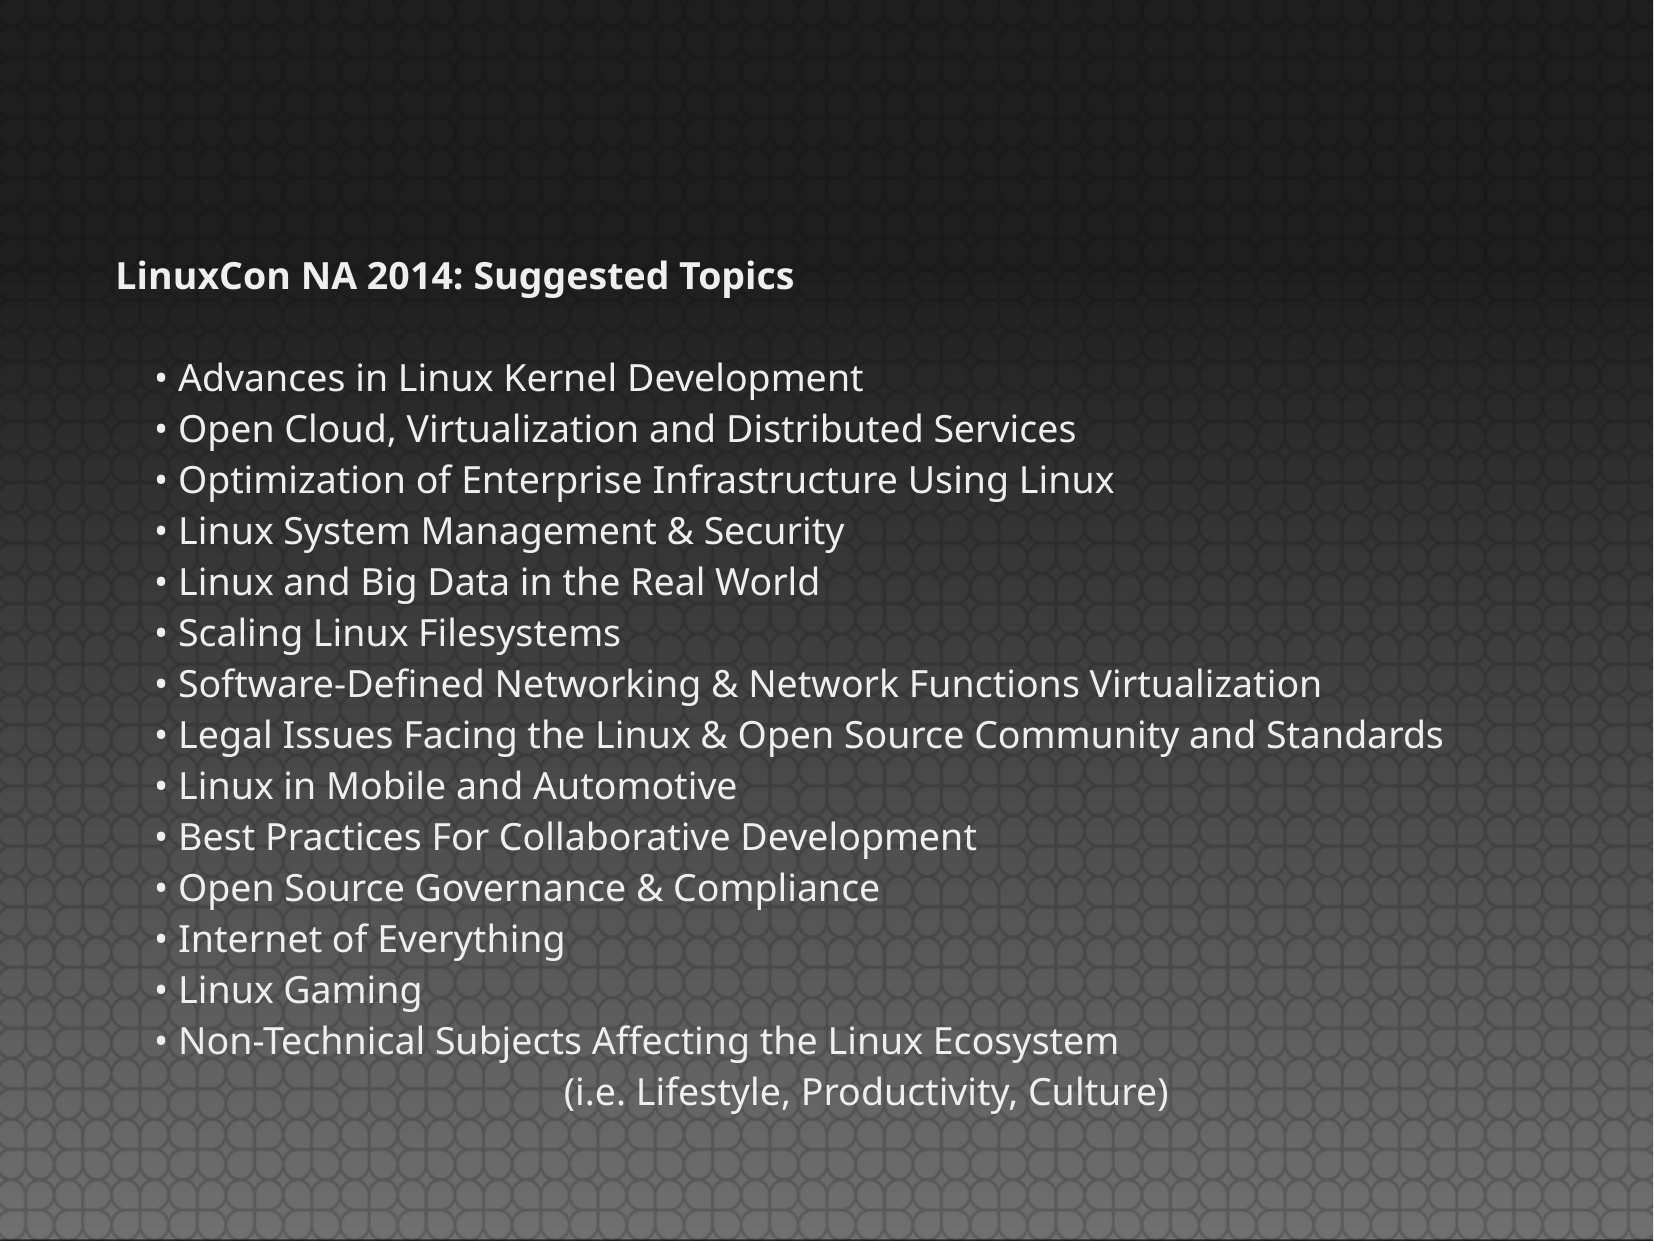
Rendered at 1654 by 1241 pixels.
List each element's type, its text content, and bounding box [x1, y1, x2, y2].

picture [0, 0, 1654, 1241]
text_box LinuxCon NA 2014: Suggested Topics • Advances in Linux Kernel Development • Open Cloud, Virtualization and Distributed Services • Optimization of Enterprise Infrastructure Using Linux • Linux System Management & Security • Linux and Big Data in the Real World • Scaling Linux Filesystems • Software-Defined Networking & Network Functions Virtualization • Legal Issues Facing the Linux & Open Source Community and Standards • Linux in Mobile and Automotive • Best Practices For Collaborative Development • Open Source Governance & Compliance • Internet of Everything • Linux Gaming • Non-Technical Subjects Affecting the Linux Ecosystem (i.e. Lifestyle, Productivity, Culture) [100, 241, 1567, 1041]
